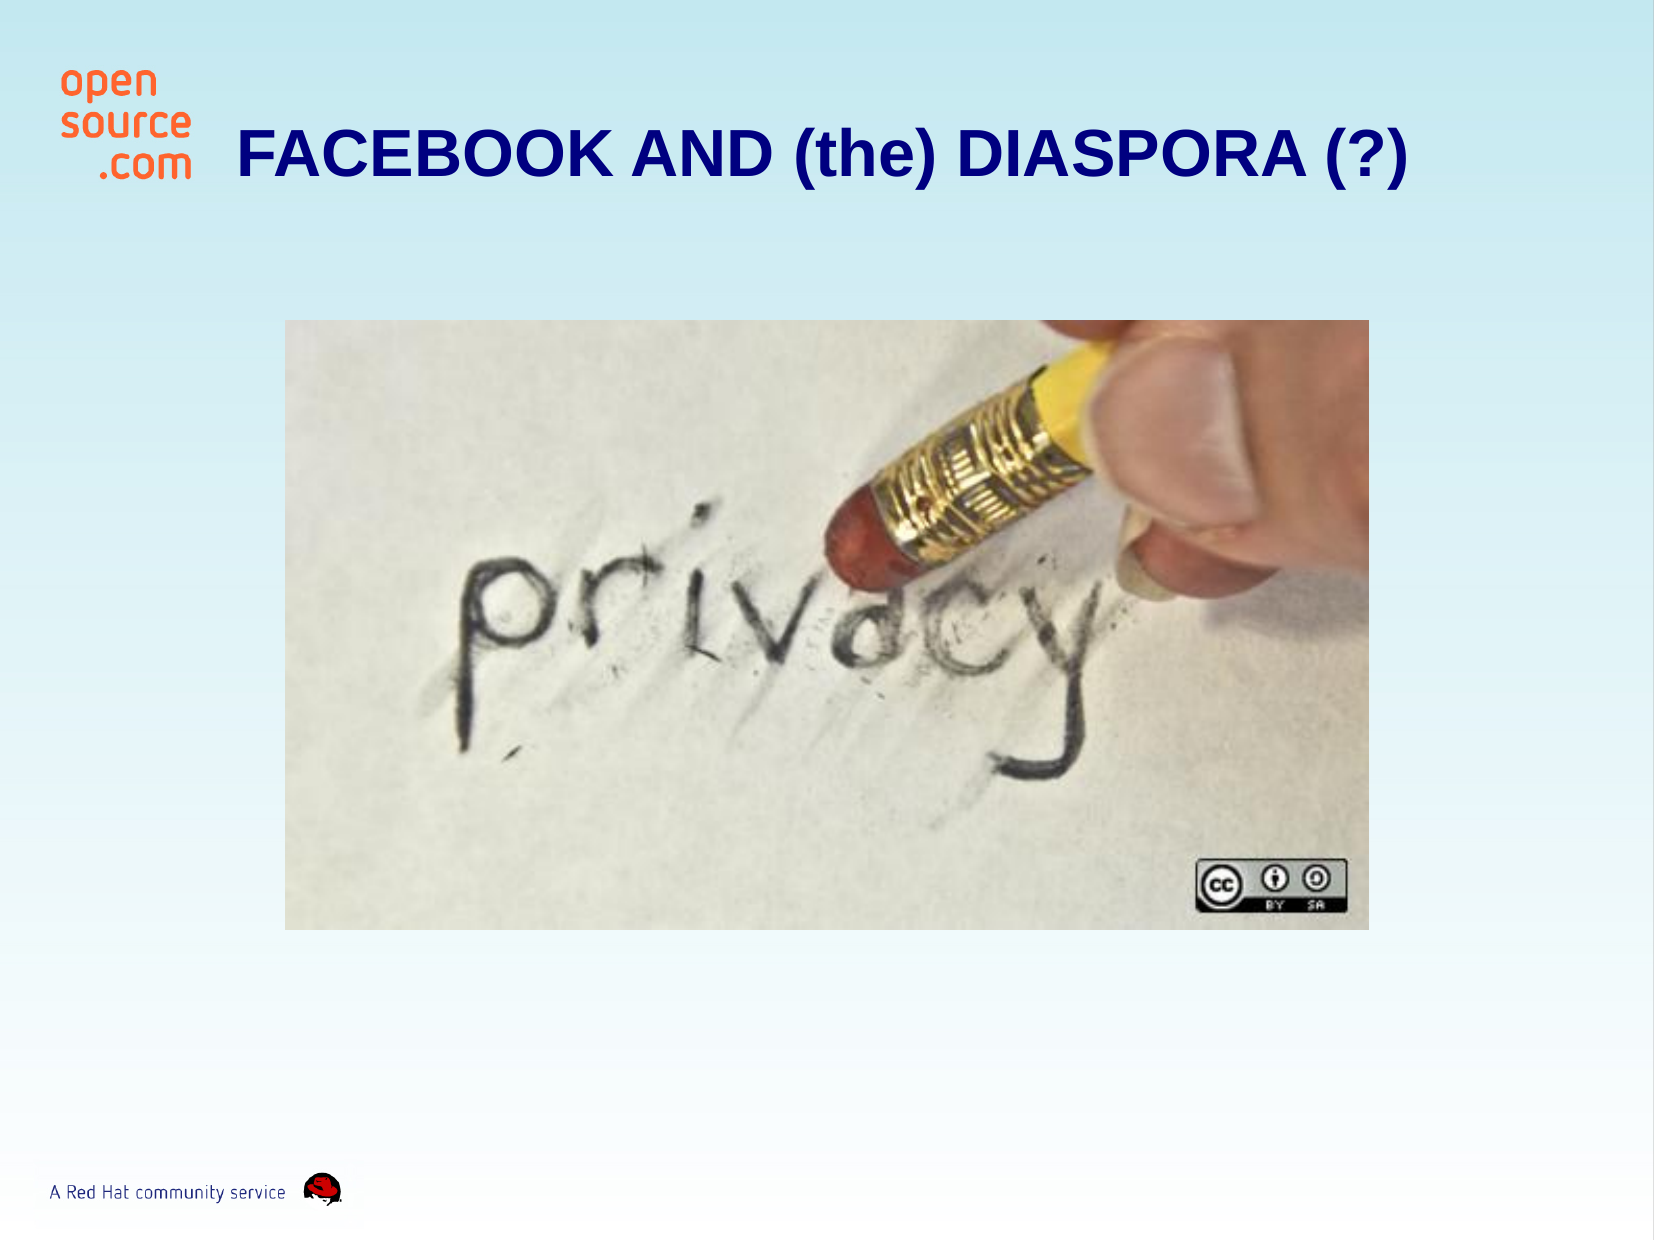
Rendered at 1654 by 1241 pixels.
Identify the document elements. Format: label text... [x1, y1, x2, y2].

picture [0, 0, 1654, 1241]
title FACEBOOK AND (the) DIASPORA (?) [236, 49, 1654, 257]
